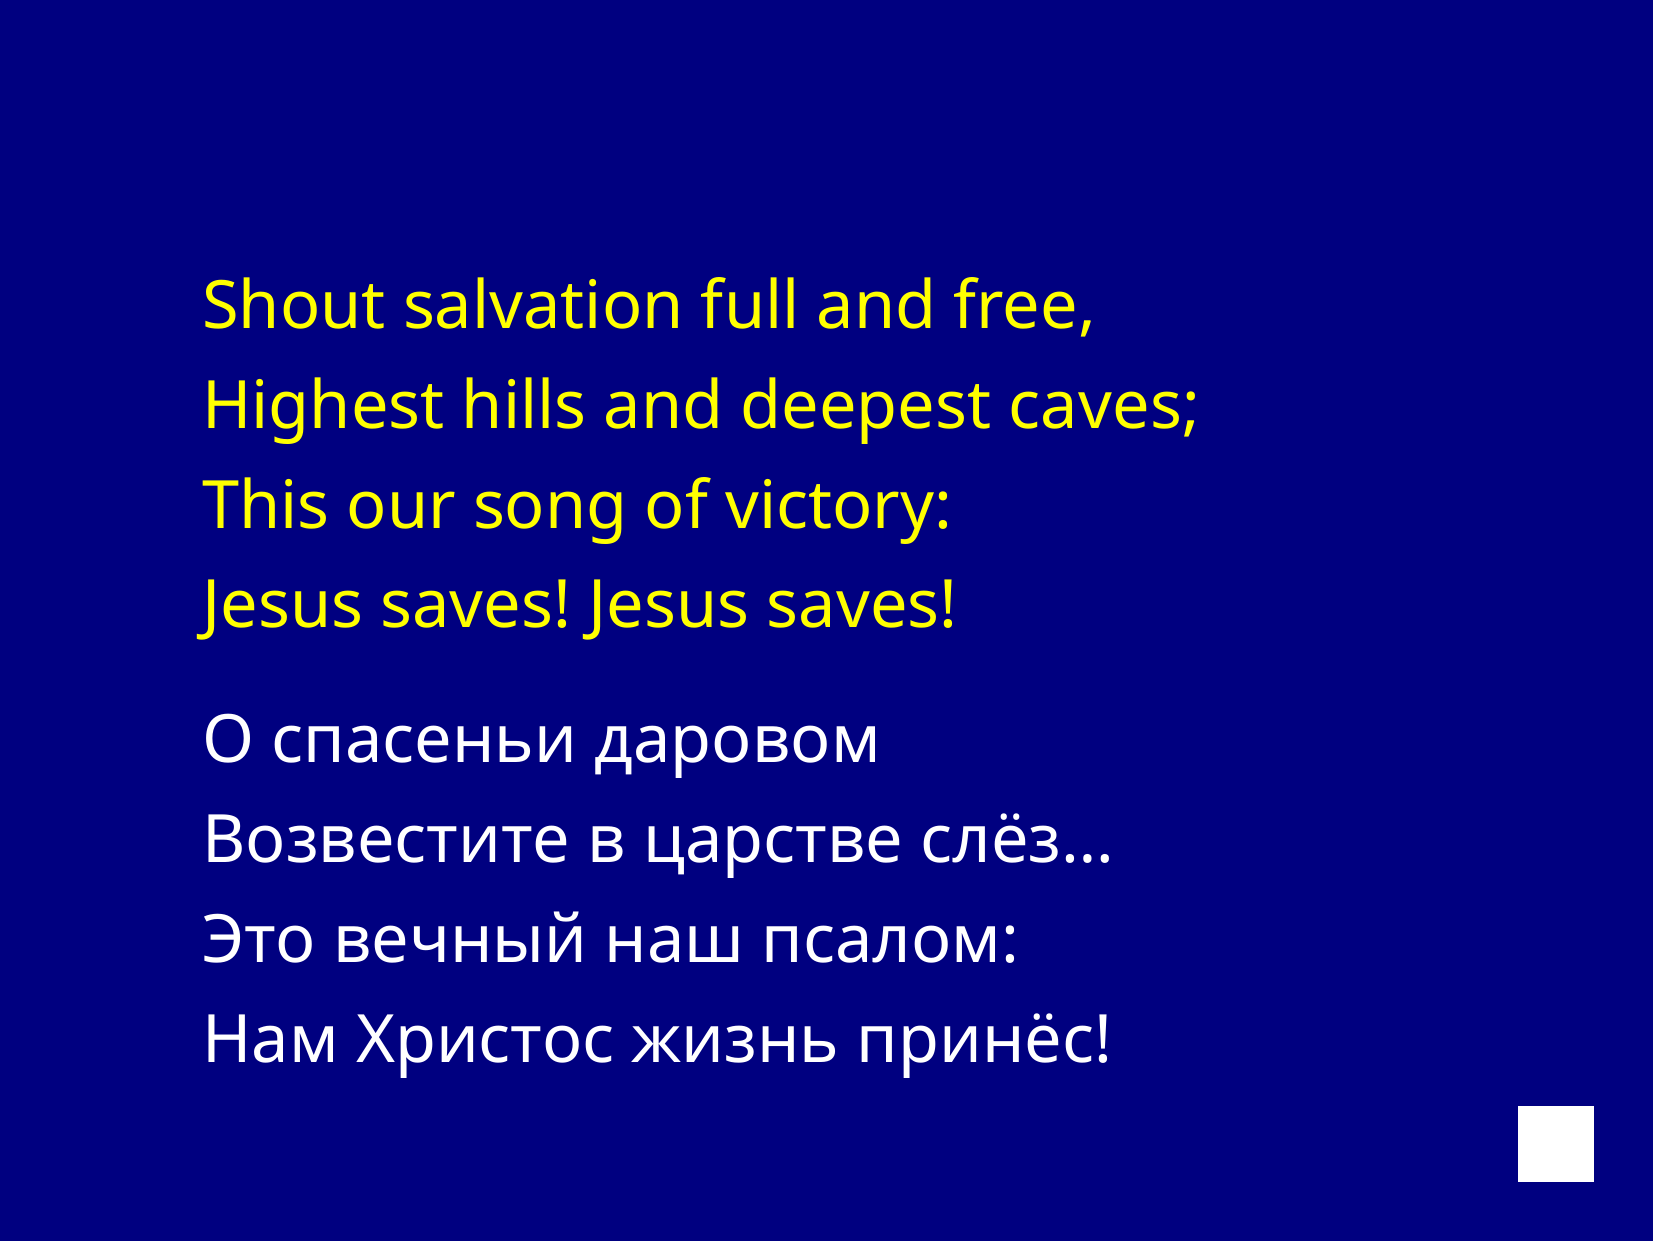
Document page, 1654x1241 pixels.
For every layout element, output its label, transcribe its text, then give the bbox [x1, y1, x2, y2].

text_box О спасеньи даровом Возвестите в царстве слёз… Это вечный наш псалом: Нам Христос жизнь принёс! [75, 675, 1576, 1163]
text_box Shout salvation full and free, Highest hills and deepest caves; This our song of victory: Jesus saves! Jesus saves! [75, 150, 1576, 638]
text_box [1518, 1106, 1594, 1182]
